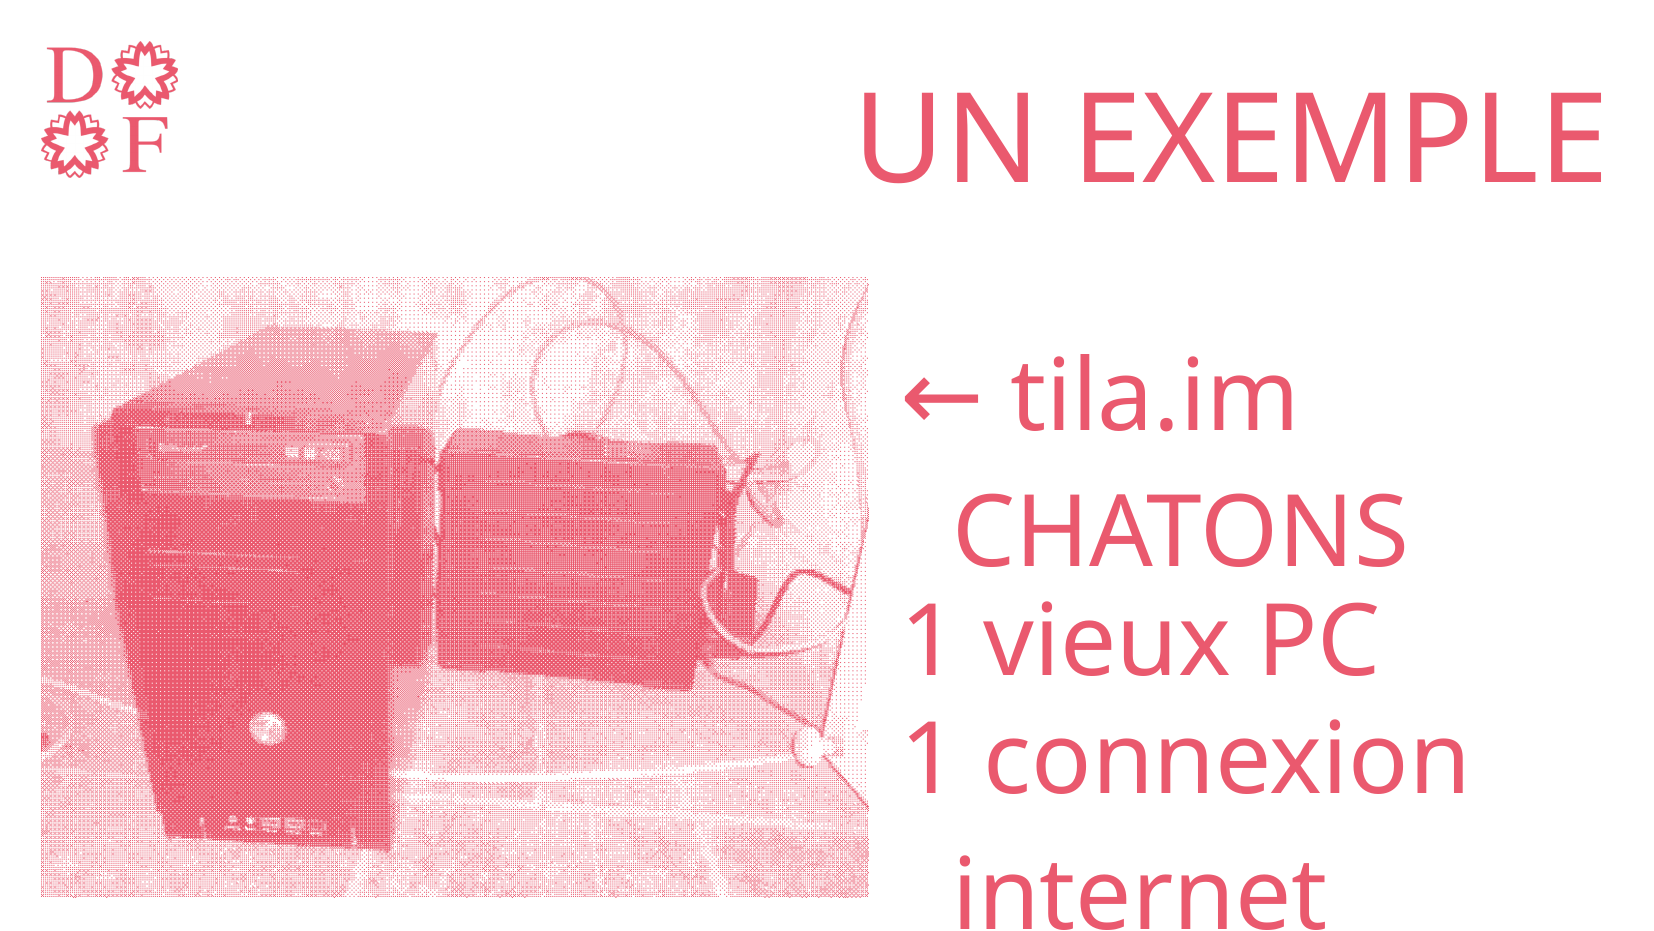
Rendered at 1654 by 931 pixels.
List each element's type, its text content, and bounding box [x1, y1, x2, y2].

picture [41, 277, 869, 898]
picture [41, 41, 178, 178]
text_box 1 connexion internet [885, 679, 1506, 906]
text_box UN EXEMPLE [147, 41, 1625, 189]
text_box ← tila.im CHATONS [885, 316, 1506, 543]
text_box 1 vieux PC [885, 561, 1506, 679]
